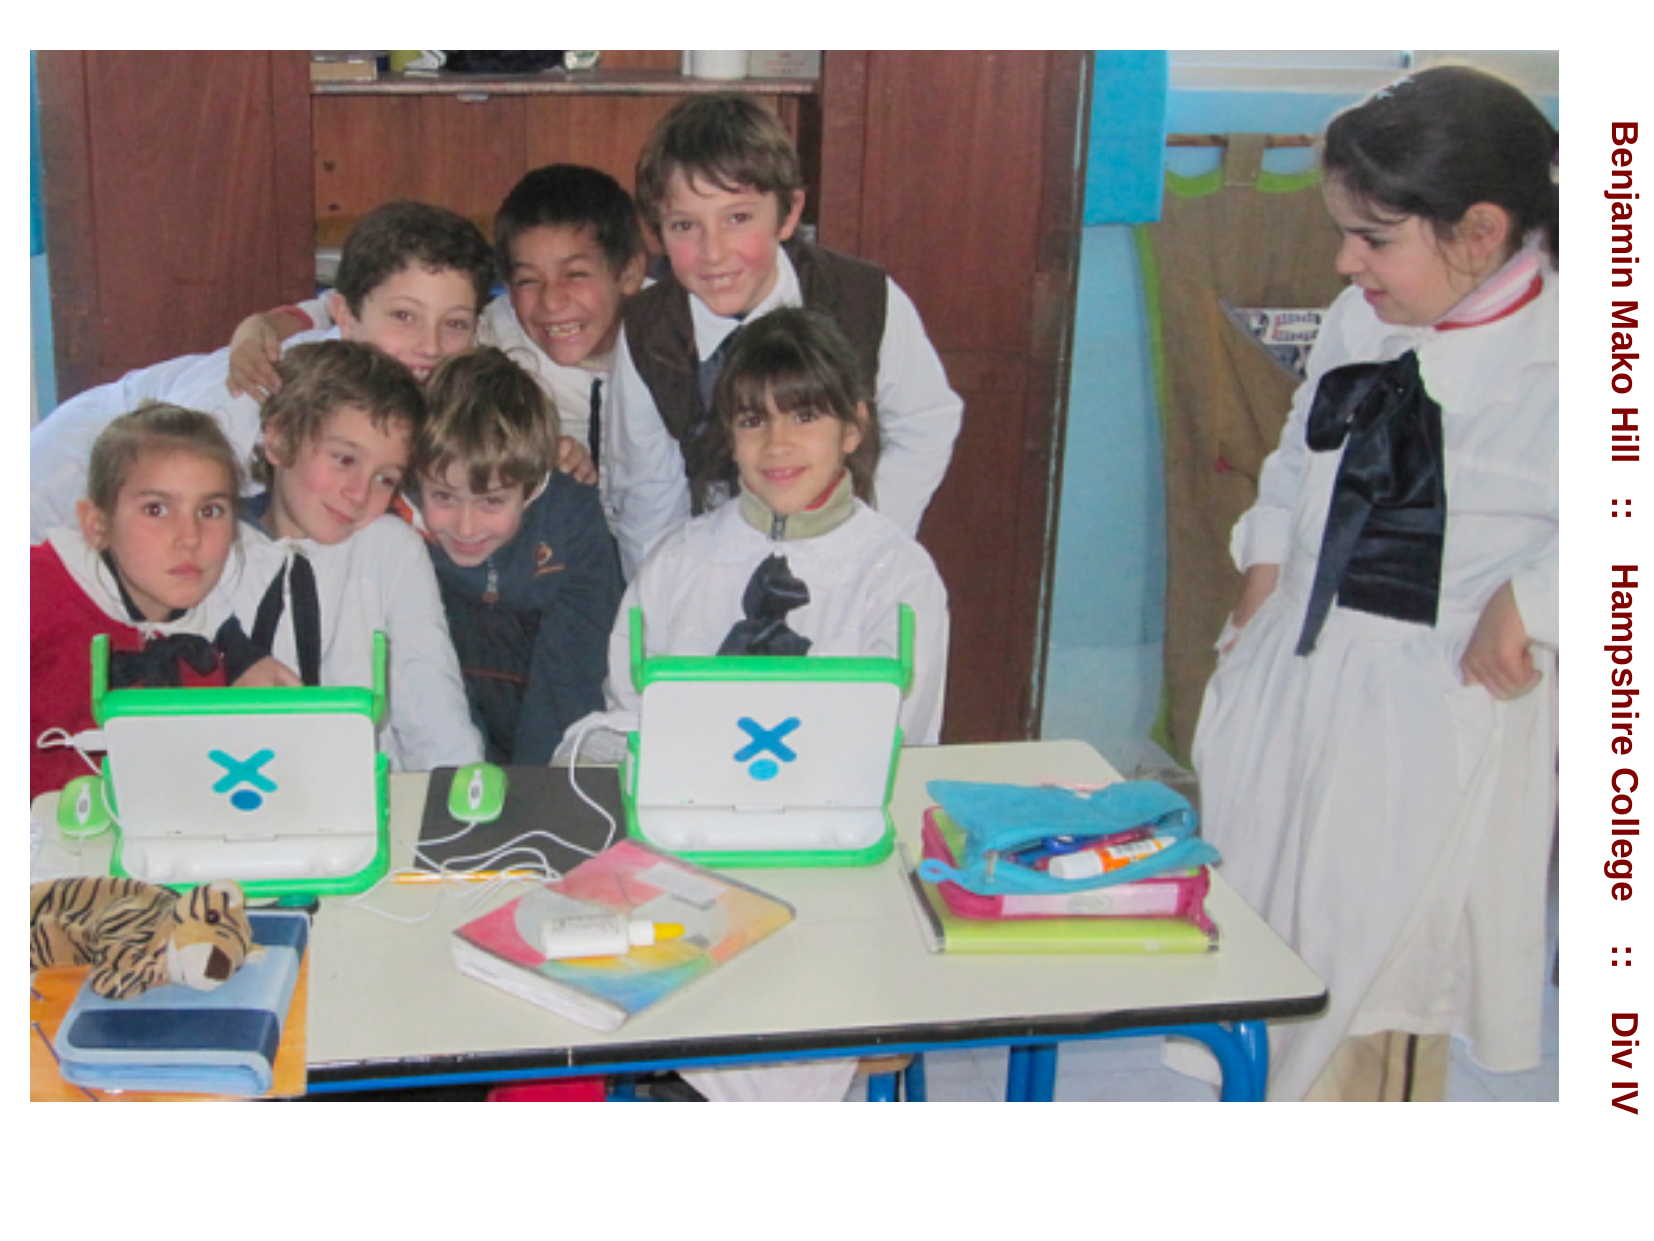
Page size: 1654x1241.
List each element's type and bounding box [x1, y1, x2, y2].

picture [30, 50, 1559, 1102]
